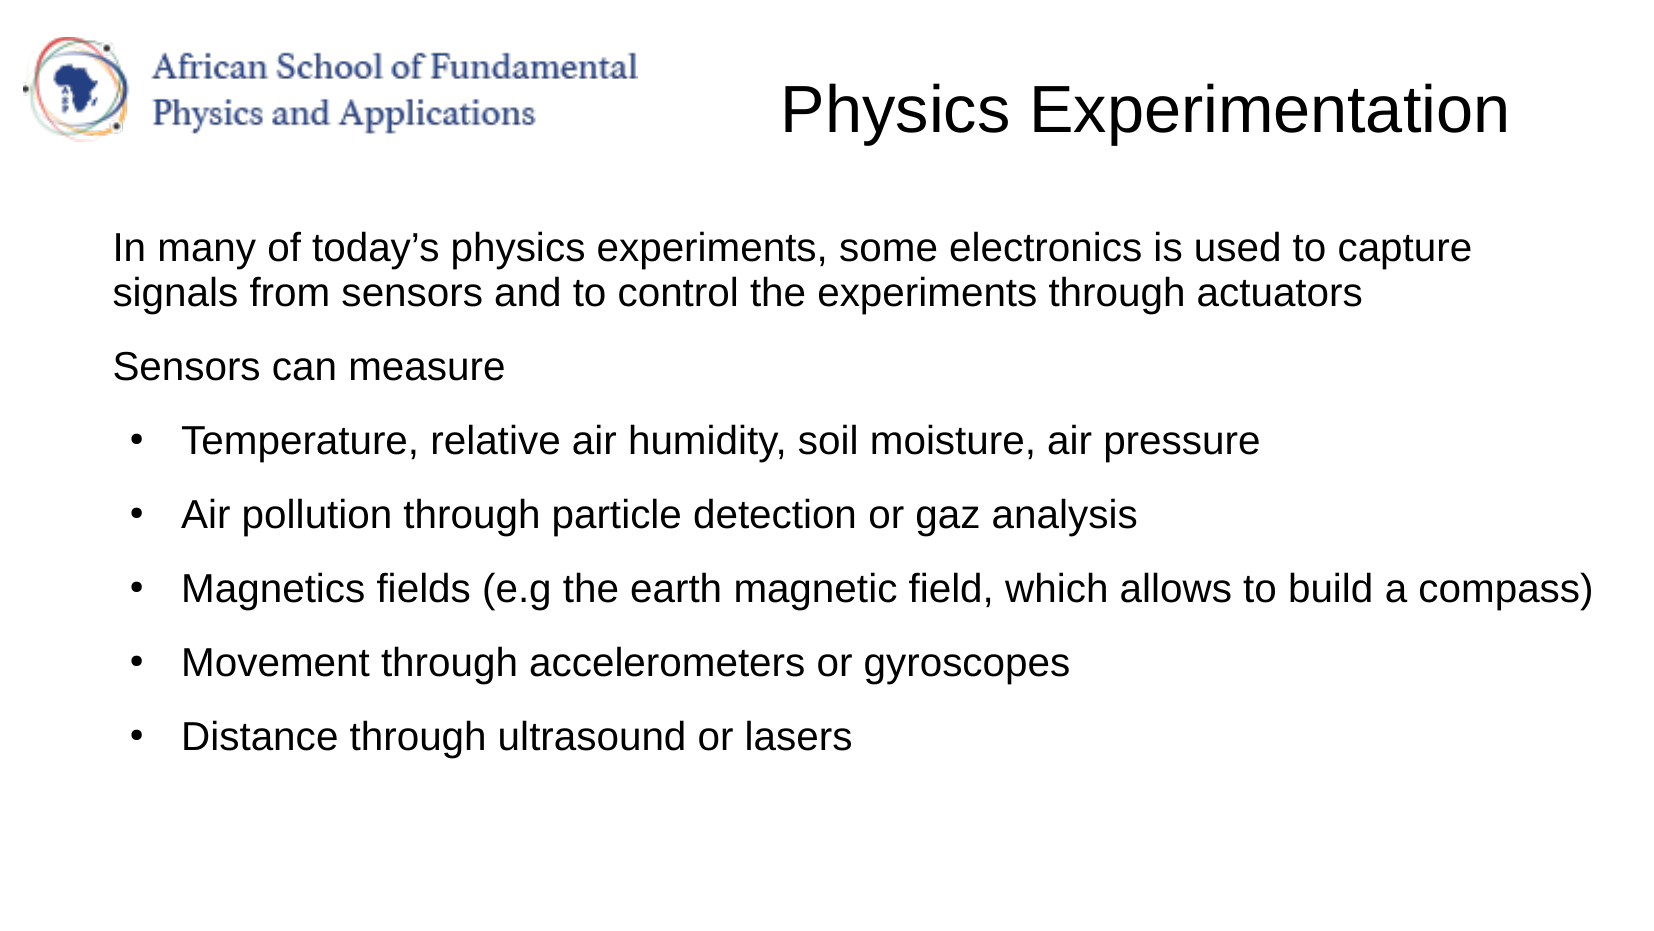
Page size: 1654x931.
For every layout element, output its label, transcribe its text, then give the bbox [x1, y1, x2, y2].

list In many of today’s physics experiments, some electronics is used to capture signals from sensors and to control the experiments through actuators Sensors can measure Temperature, relative air humidity, soil moisture, air pressure Air pollution through particle detection or gaz analysis Magnetics fields (e.g the earth magnetic field, which allows to build a compass) Movement through accelerometers or gyroscopes Distance through ultrasound or lasers [112, 225, 1601, 765]
title Physics Experimentation [679, 32, 1613, 188]
picture [23, 37, 638, 142]
